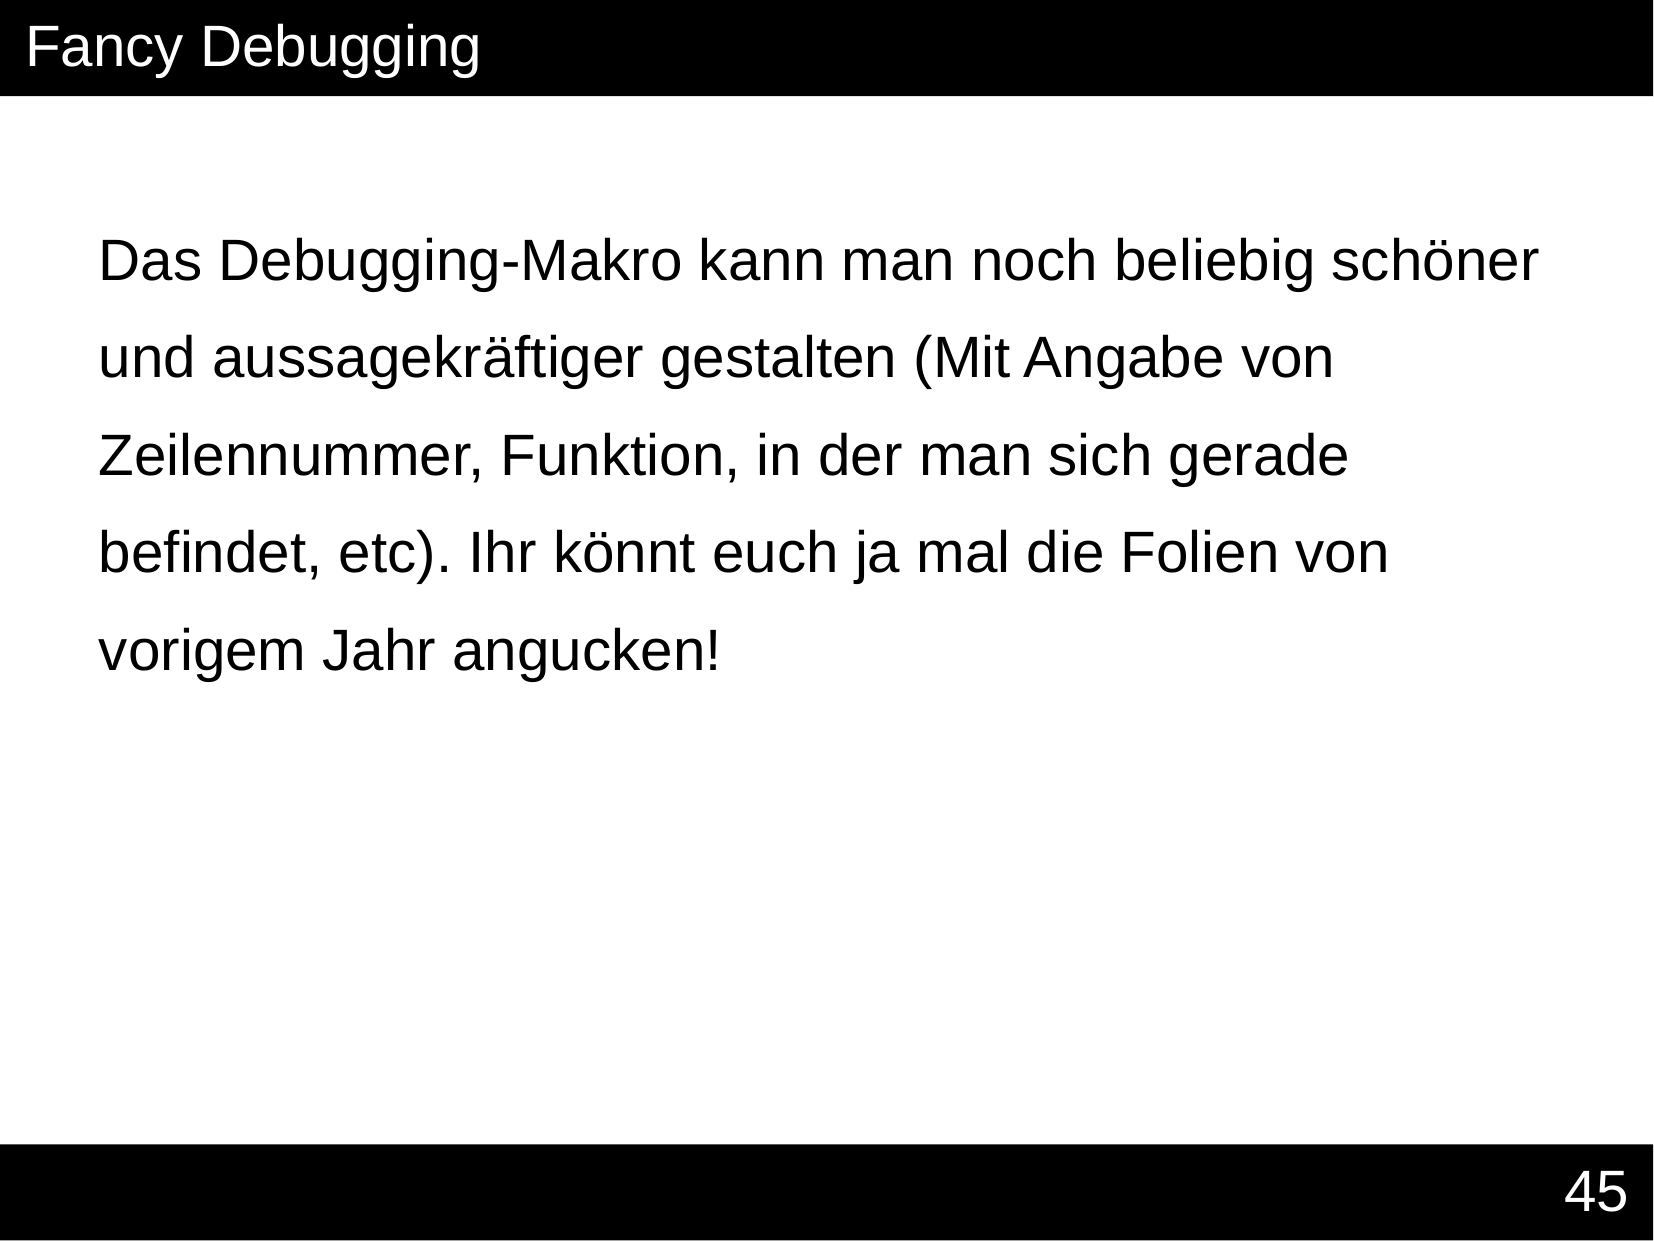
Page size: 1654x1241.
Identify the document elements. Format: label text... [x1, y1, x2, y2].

text_box Das Debugging-Makro kann man noch beliebig schöner und aussagekräftiger gestalten (Mit Angabe von Zeilennummer, Funktion, in der man sich gerade befindet, etc). Ihr könnt euch ja mal die Folien von vorigem Jahr angucken! [84, 187, 1566, 853]
text_box Fancy Debugging [10, 6, 1222, 94]
